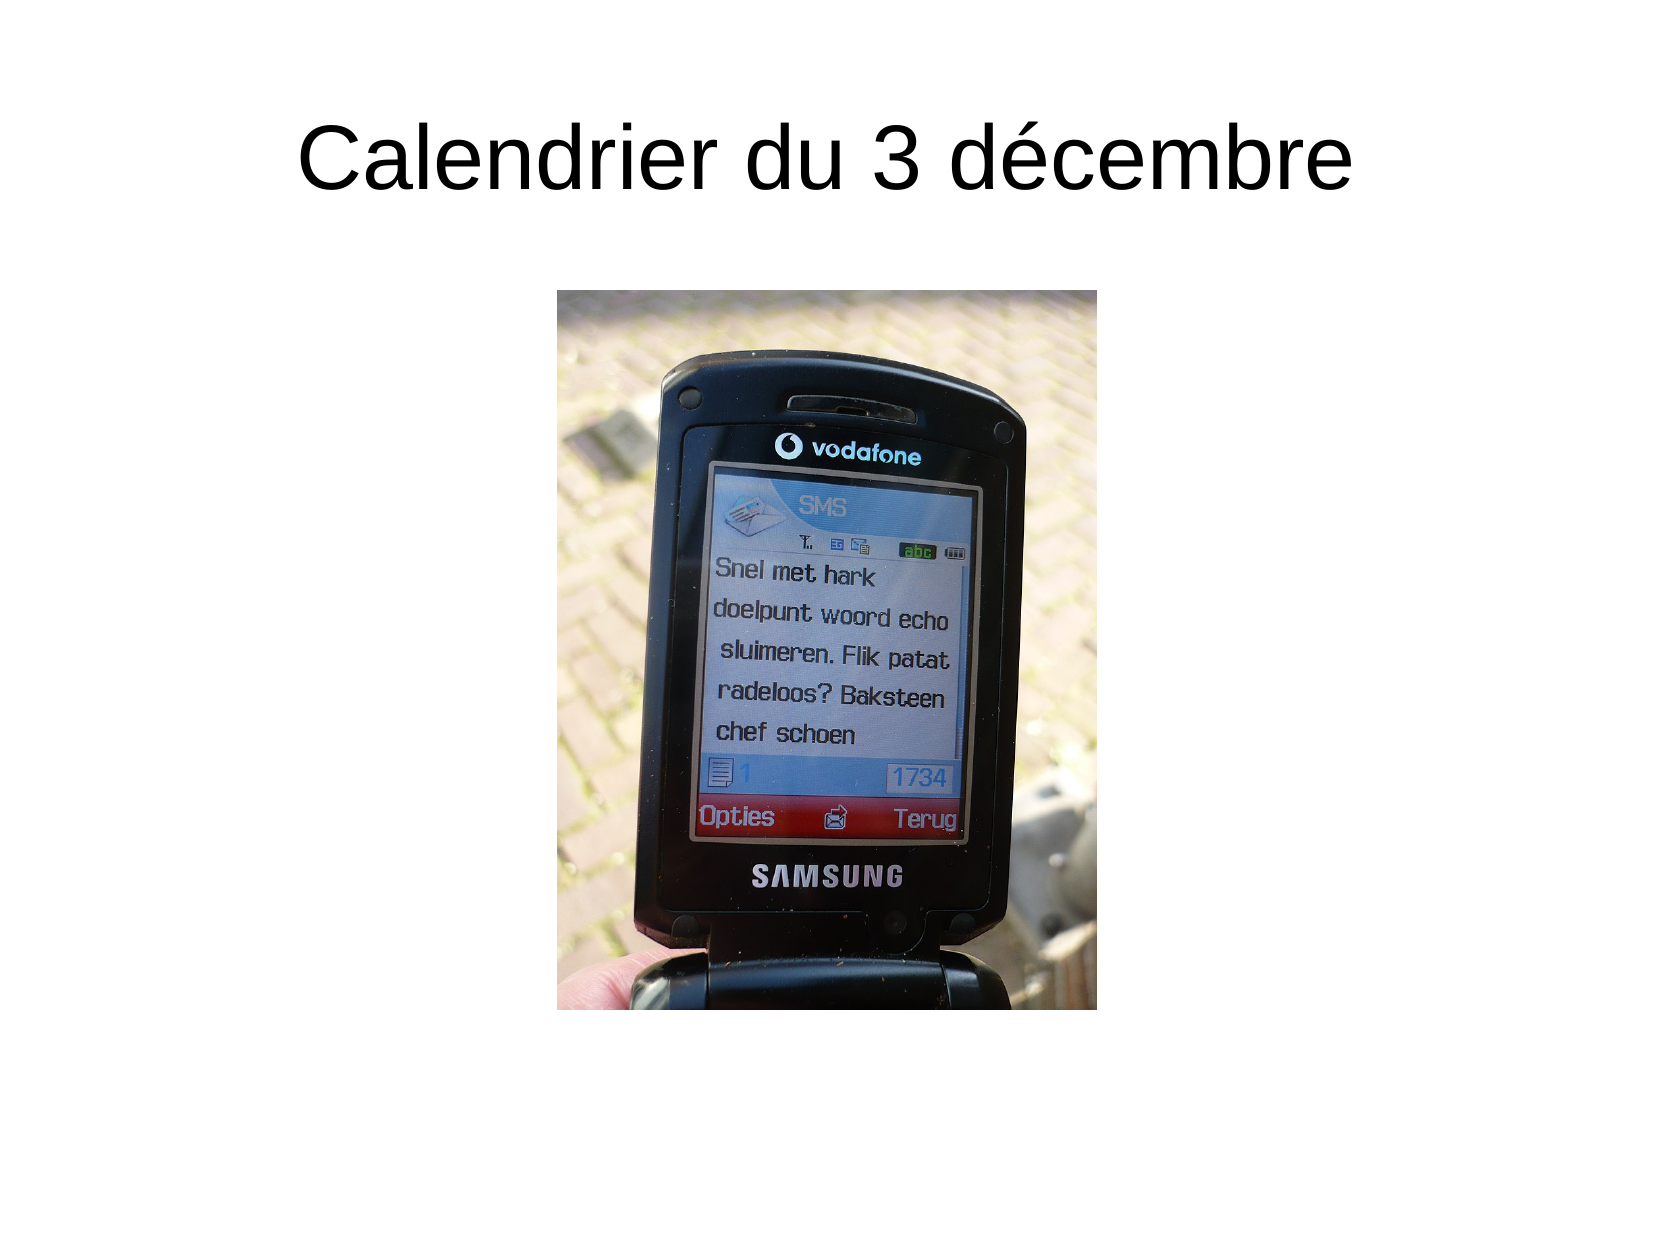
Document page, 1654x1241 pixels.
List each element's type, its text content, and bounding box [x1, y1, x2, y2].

title Calendrier du 3 décembre [82, 49, 1571, 257]
picture [557, 290, 1097, 1010]
